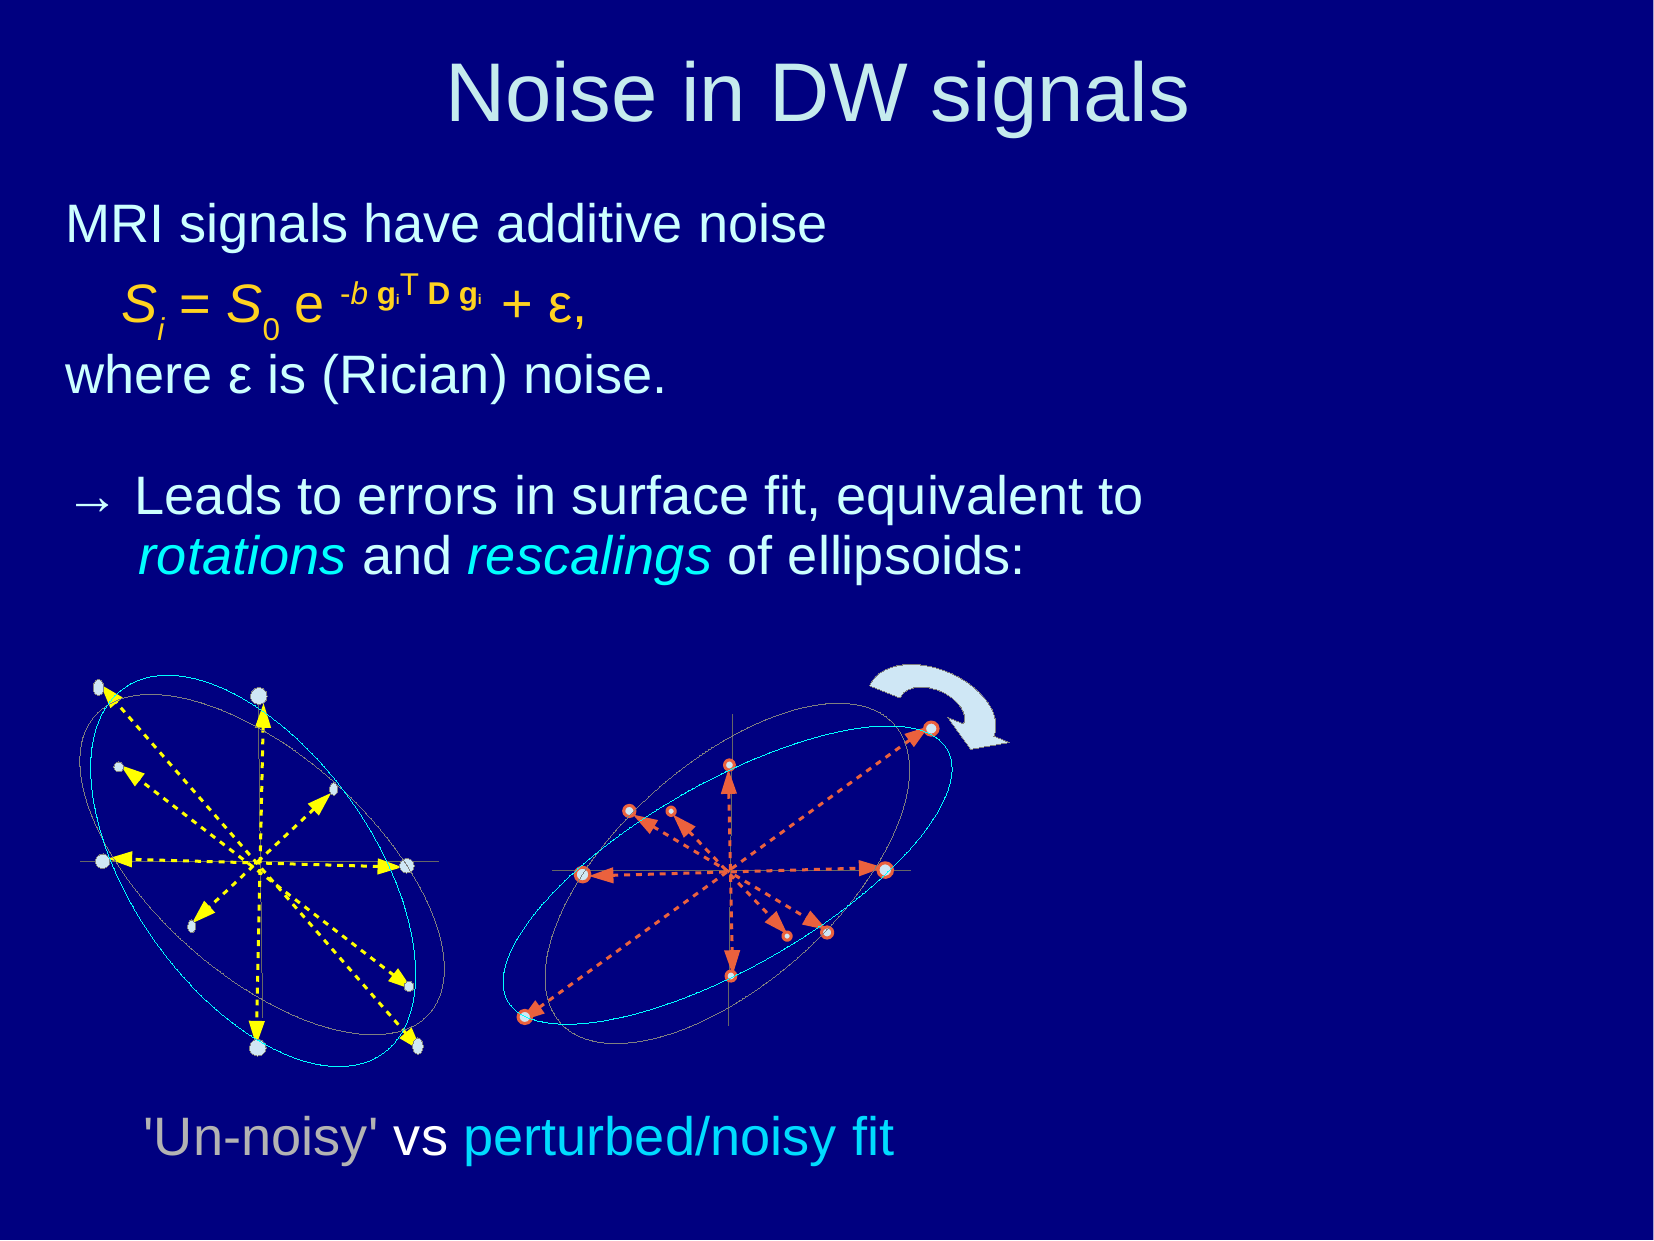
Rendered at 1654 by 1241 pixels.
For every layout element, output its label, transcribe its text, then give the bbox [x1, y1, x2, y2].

text_box [821, 926, 833, 939]
text_box 'Un-noisy' vs perturbed/noisy fit [113, 1084, 910, 1188]
text_box [724, 759, 735, 770]
text_box [726, 970, 736, 982]
text_box [869, 664, 1010, 750]
text_box [113, 761, 124, 772]
text_box [518, 1010, 532, 1024]
text_box [783, 932, 792, 941]
text_box [623, 805, 636, 817]
text_box [667, 807, 676, 816]
text_box [404, 981, 414, 992]
text_box MRI signals have additive noise [50, 171, 844, 262]
text_box [329, 782, 338, 796]
text_box [95, 853, 110, 869]
text_box [575, 867, 590, 882]
text_box [249, 1039, 267, 1057]
text_box [924, 722, 939, 736]
text_box Si = S0 e -b giT D gi + ε, [106, 264, 603, 336]
text_box [187, 919, 196, 933]
text_box [412, 1037, 424, 1055]
text_box [399, 858, 415, 874]
text_box [877, 862, 893, 878]
text_box [250, 687, 268, 705]
text_box [93, 679, 104, 696]
text_box where ε is (Rician) noise. → Leads to errors in surface fit, equivalent to rotations and rescalings of ellipsoids: [50, 336, 1176, 594]
title Noise in DW signals [0, 12, 1636, 163]
